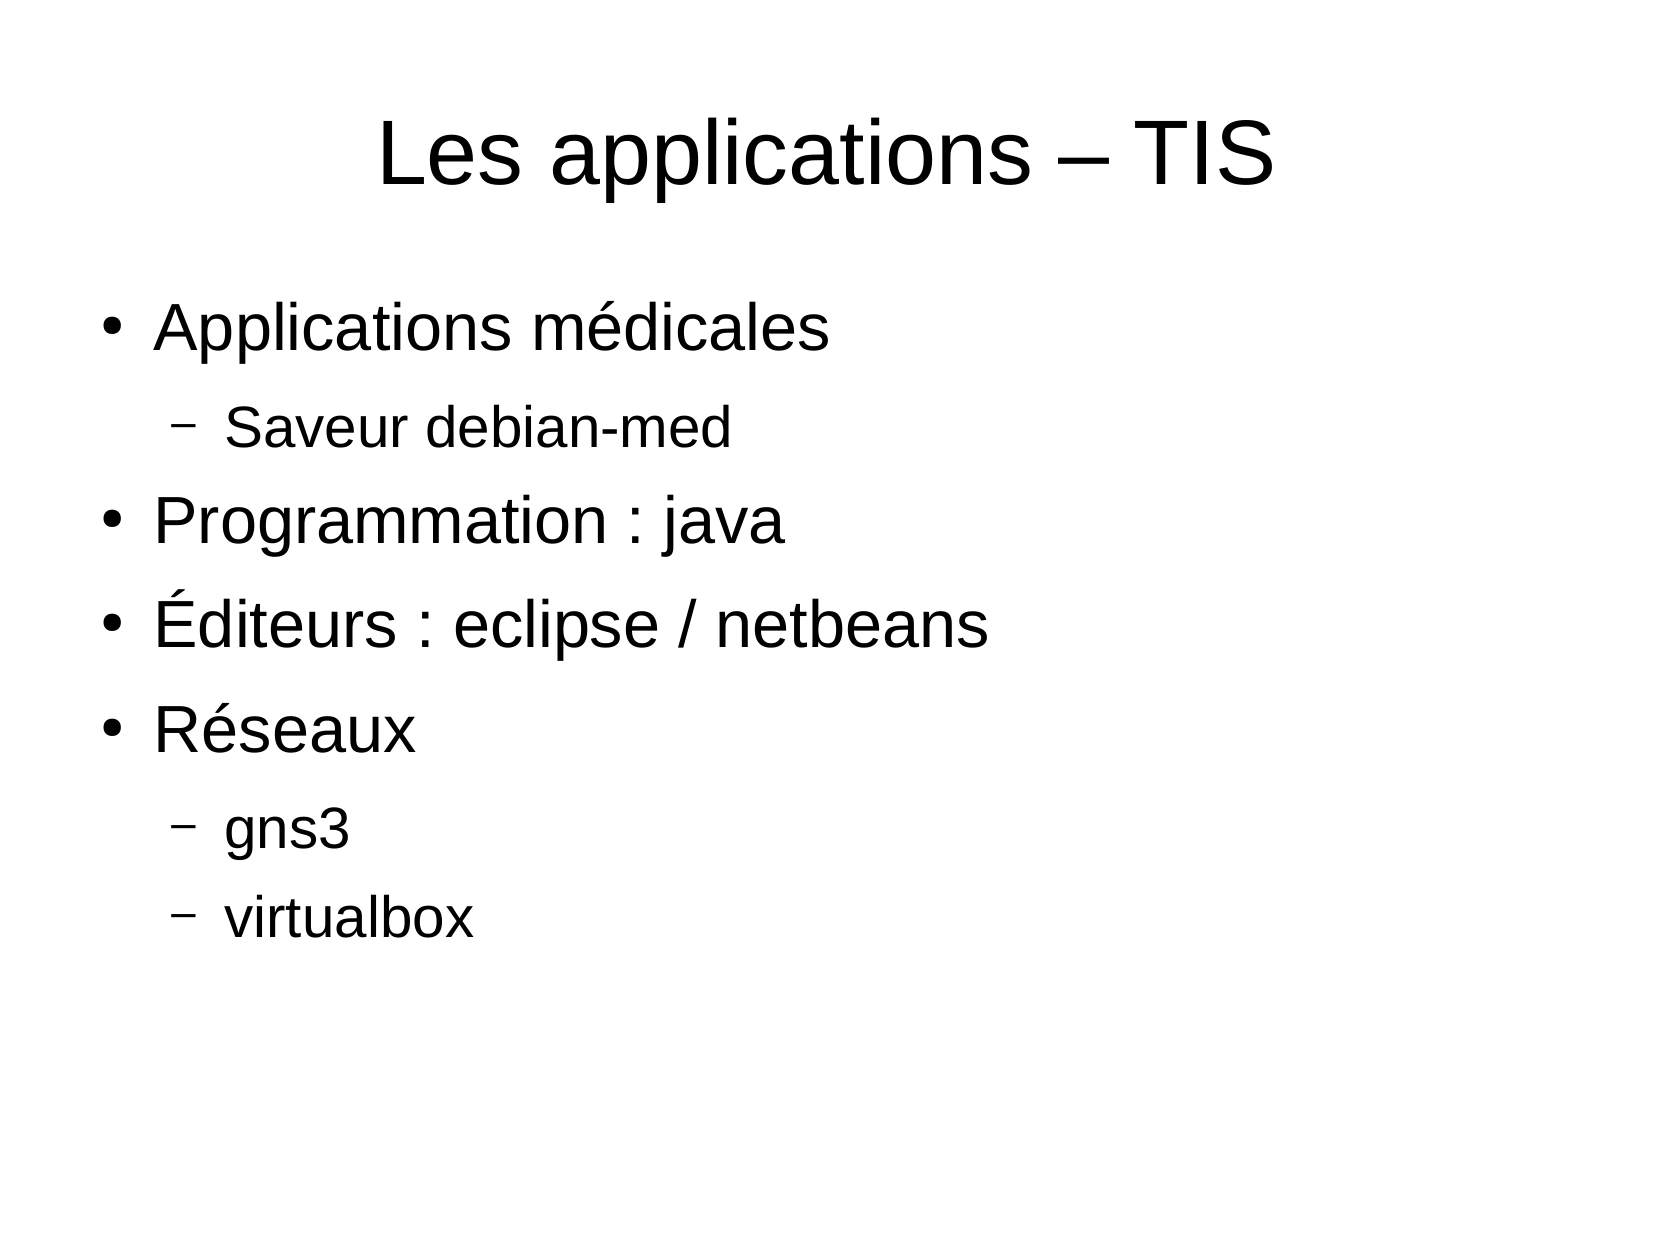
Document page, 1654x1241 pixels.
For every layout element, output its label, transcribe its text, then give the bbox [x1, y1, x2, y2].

title Les applications – TIS [82, 49, 1571, 257]
list Applications médicales Saveur debian-med Programmation : java Éditeurs : eclipse / netbeans Réseaux gns3 virtualbox [82, 290, 1571, 1010]
